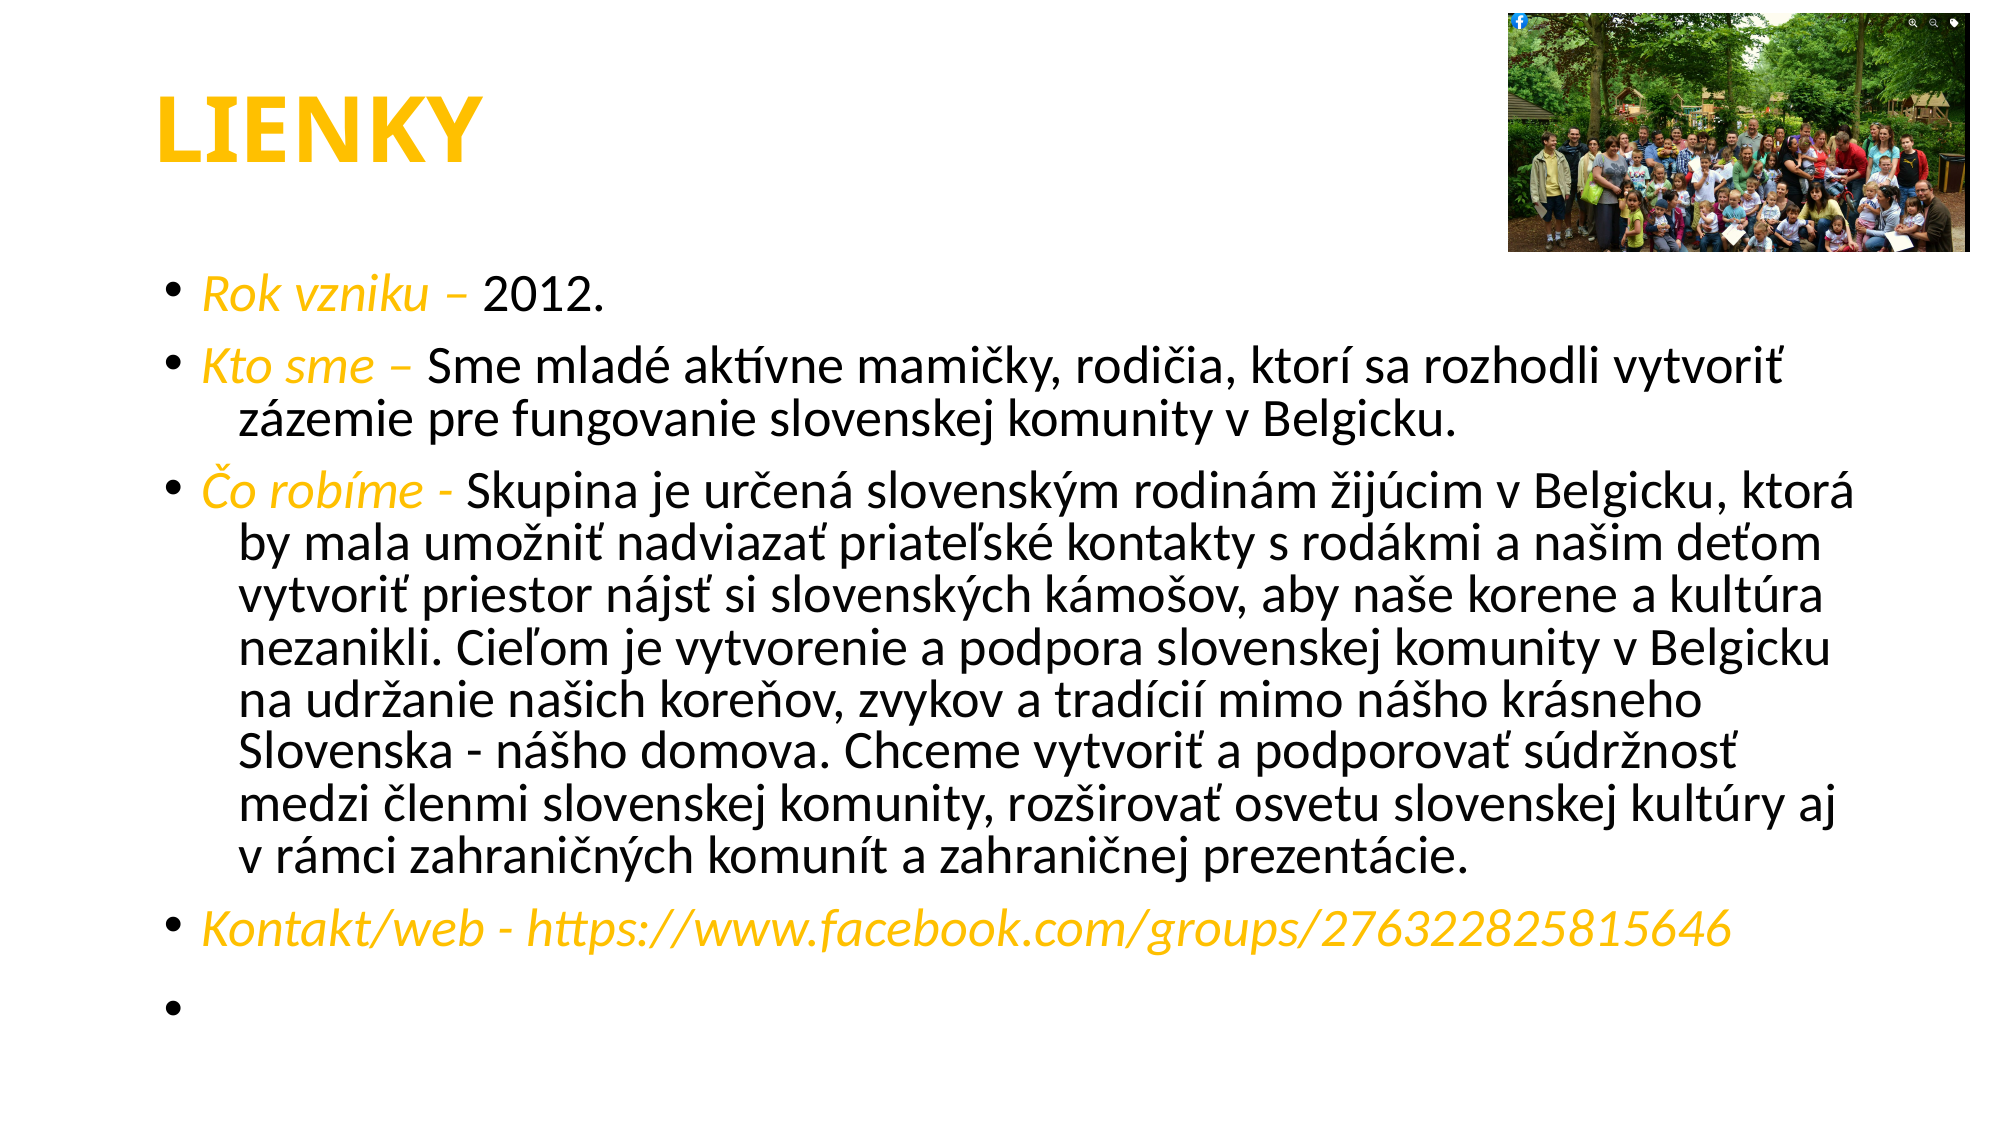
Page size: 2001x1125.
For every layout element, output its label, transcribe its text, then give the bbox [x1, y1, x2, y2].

list Rok vzniku – 2012. Kto sme – Sme mladé aktívne mamičky, rodičia, ktorí sa rozhodli vytvoriť zázemie pre fungovanie slovenskej komunity v Belgicku. Čo robíme - Skupina je určená slovenským rodinám žijúcim v Belgicku, ktorá by mala umožniť nadviazať priateľské kontakty s rodákmi a našim deťom vytvoriť priestor nájsť si slovenských kámošov, aby naše korene a kultúra nezanikli. Cieľom je vytvorenie a podpora slovenskej komunity v Belgicku na udržanie našich koreňov, zvykov a tradícií mimo nášho krásneho Slovenska - nášho domova. Chceme vytvoriť a podporovať súdržnosť medzi členmi slovenskej komunity, rozširovať osvetu slovenskej kultúry aj v rámci zahraničných komunít a zahraničnej prezentácie. Kontakt/web - https://www.facebook.com/groups/276322825815646 [148, 262, 1874, 976]
picture [1508, 13, 1970, 252]
title LIENKY [137, 23, 1508, 242]
